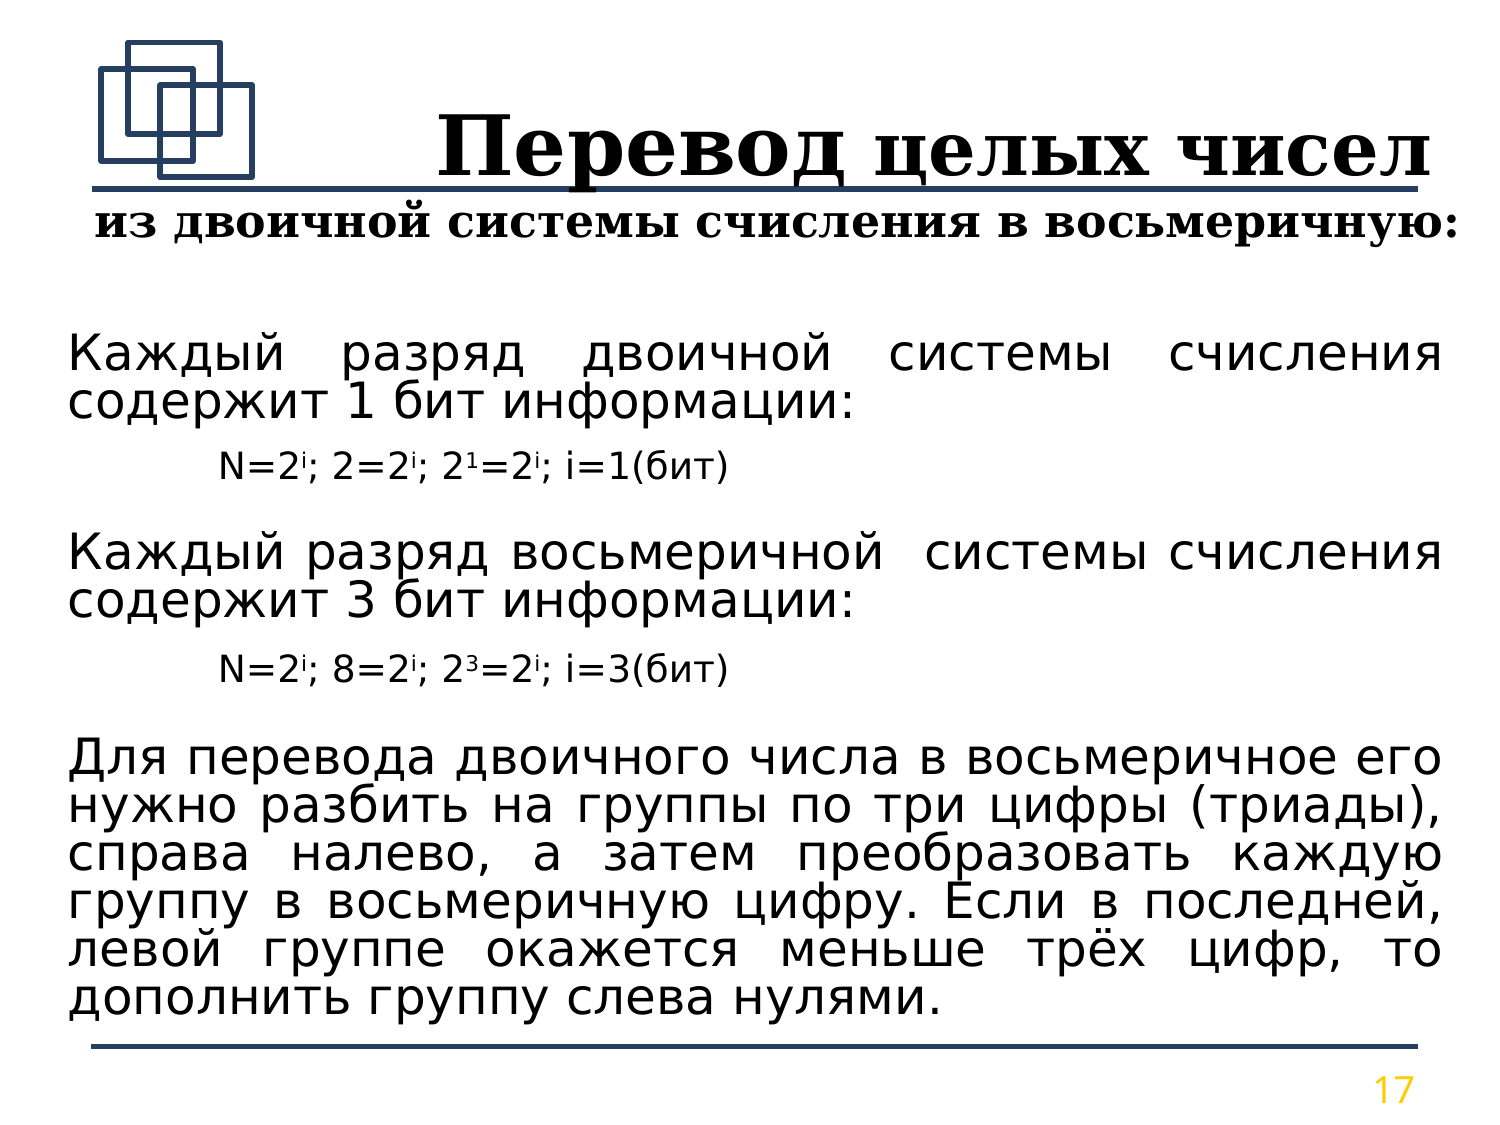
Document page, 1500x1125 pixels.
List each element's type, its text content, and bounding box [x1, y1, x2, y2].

title Перевод целых чисел из двоичной системы счисления в восьмеричную: [0, 49, 1477, 290]
text_box Каждый разряд двоичной системы счисления содержит 1 бит информации: N=2i; 2=2i; 21=2i; i=1(бит) Каждый разряд восьмеричной системы счисления содержит 3 бит информации: N=2i; 8=2i; 23=2i; i=3(бит) Для перевода двоичного числа в восьмеричное его нужно разбить на группы по три цифры (триады), справа налево, а затем преобразовать каждую группу в восьмеричную цифру. Если в последней, левой группе окажется меньше трёх цифр, то дополнить группу слева нулями. [53, 324, 1459, 1125]
